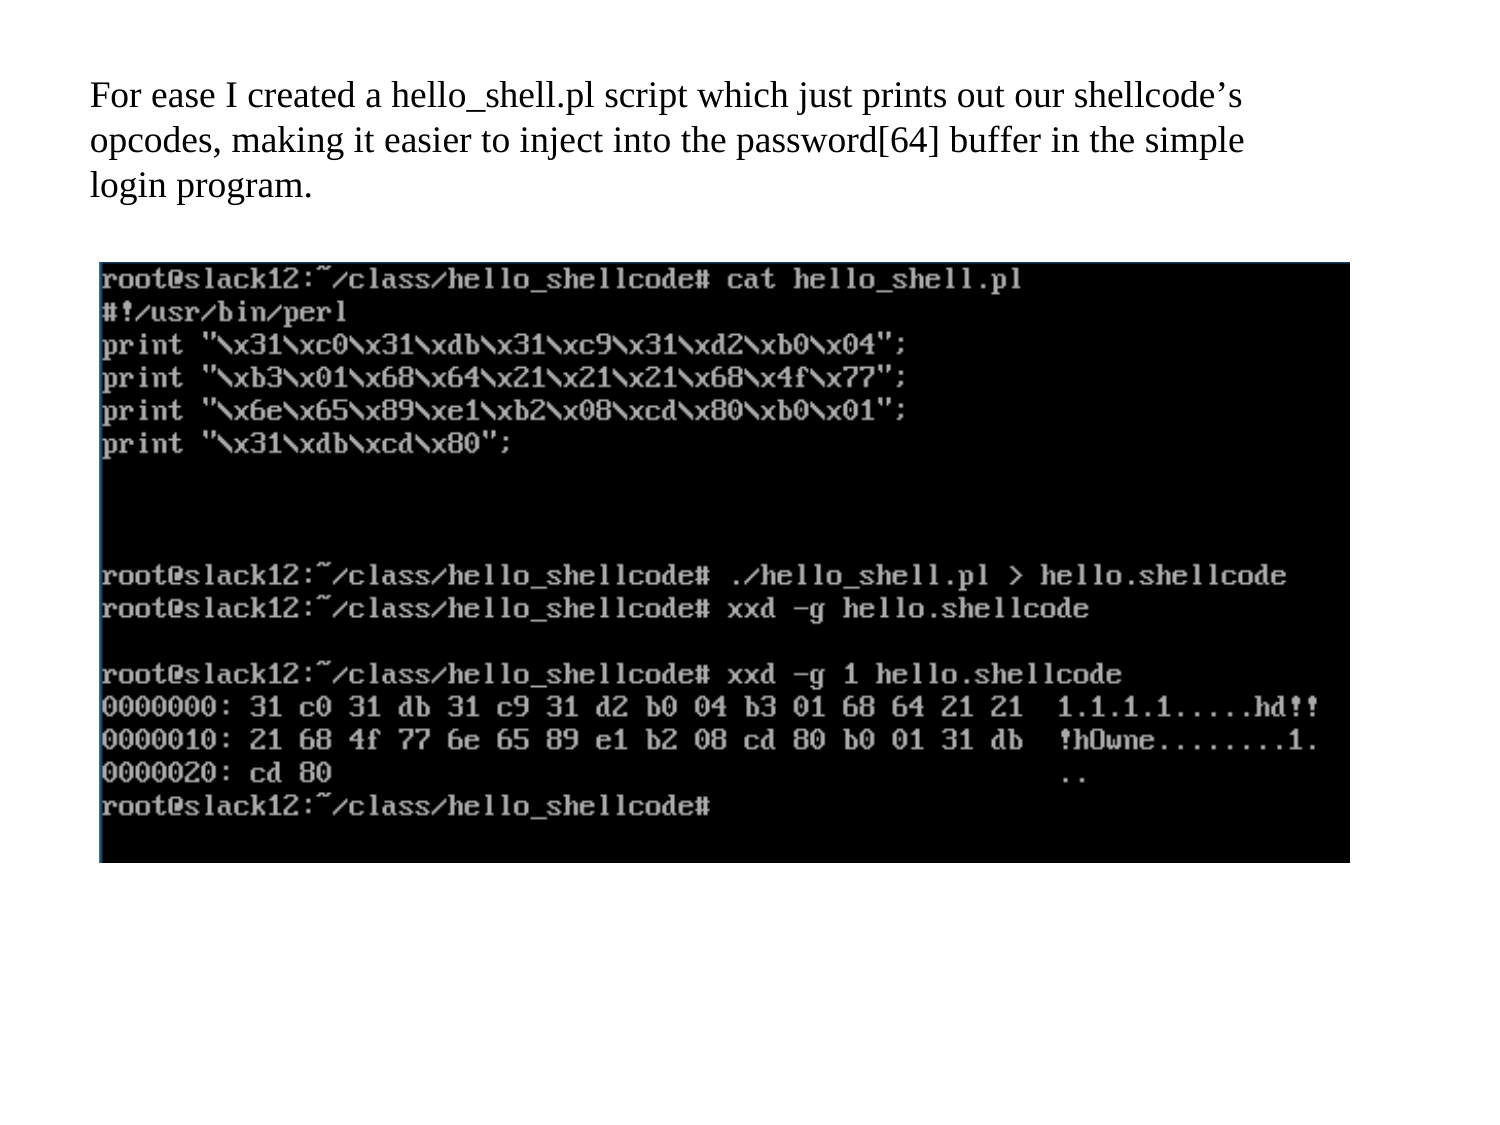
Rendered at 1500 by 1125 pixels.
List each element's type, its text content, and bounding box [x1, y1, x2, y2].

text_box For ease I created a hello_shell.pl script which just prints out our shellcode’s opcodes, making it easier to inject into the password[64] buffer in the simple login program. [74, 62, 1313, 213]
picture [99, 262, 1350, 863]
